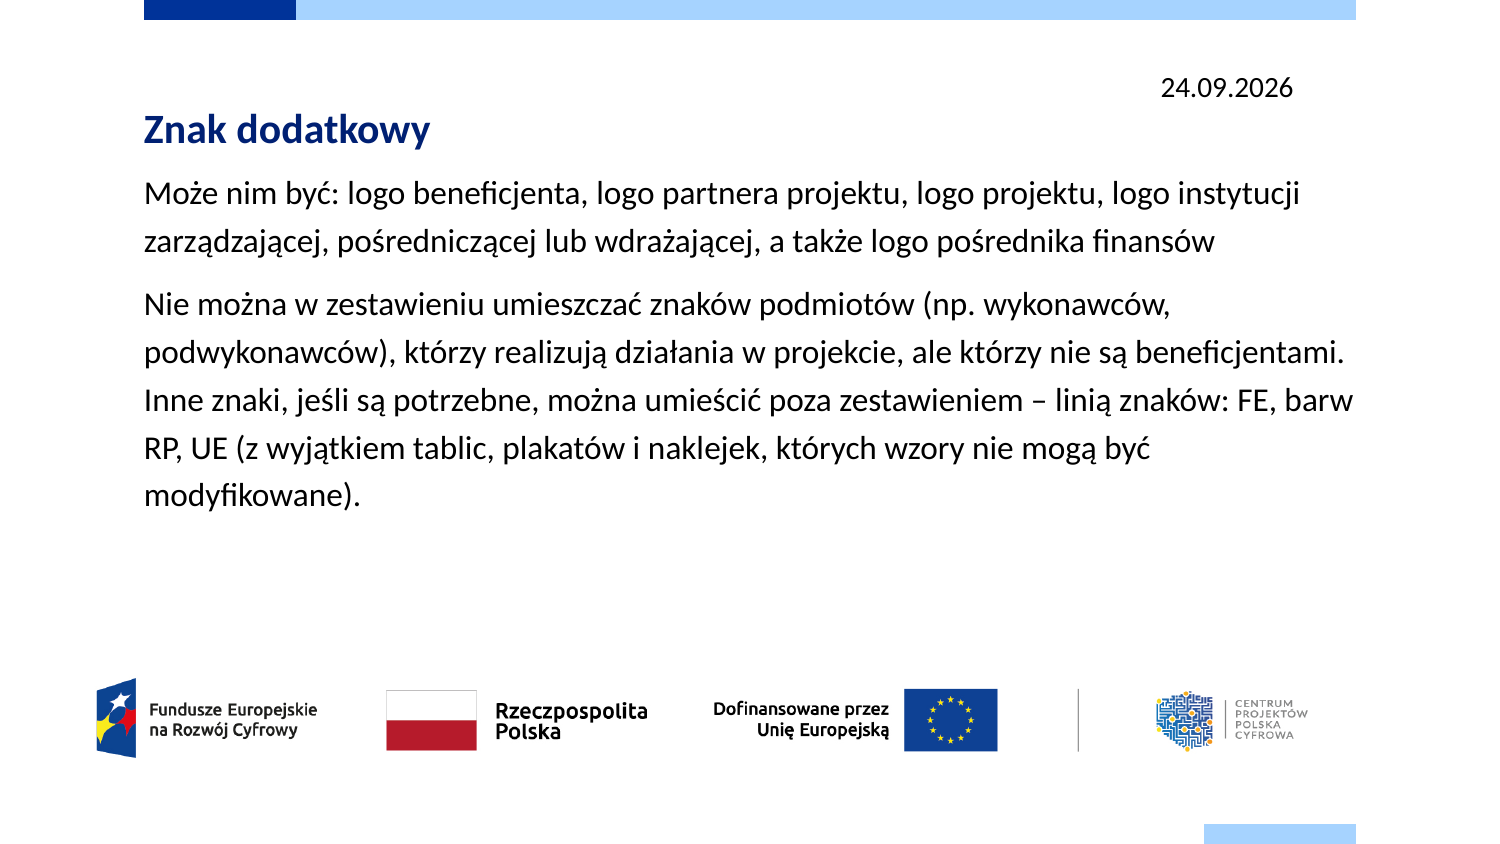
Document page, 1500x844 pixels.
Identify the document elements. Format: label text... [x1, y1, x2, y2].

picture [70, 651, 1347, 784]
text_box 21.10.2024 [1145, 60, 1347, 102]
title Znak dodatkowy [143, 100, 1357, 163]
list Może nim być: logo beneficjenta, logo partnera projektu, logo projektu, logo instytucji zarządzającej, pośredniczącej lub wdrażającej, a także logo pośrednika finansów Nie można w zestawieniu umieszczać znaków podmiotów (np. wykonawców, podwykonawców), którzy realizują działania w projekcie, ale którzy nie są beneficjentami. Inne znaki, jeśli są potrzebne, można umieścić poza zestawieniem – linią znaków: FE, barw RP, UE (z wyjątkiem tablic, plakatów i naklejek, których wzory nie mogą być modyfikowane). [143, 163, 1357, 590]
